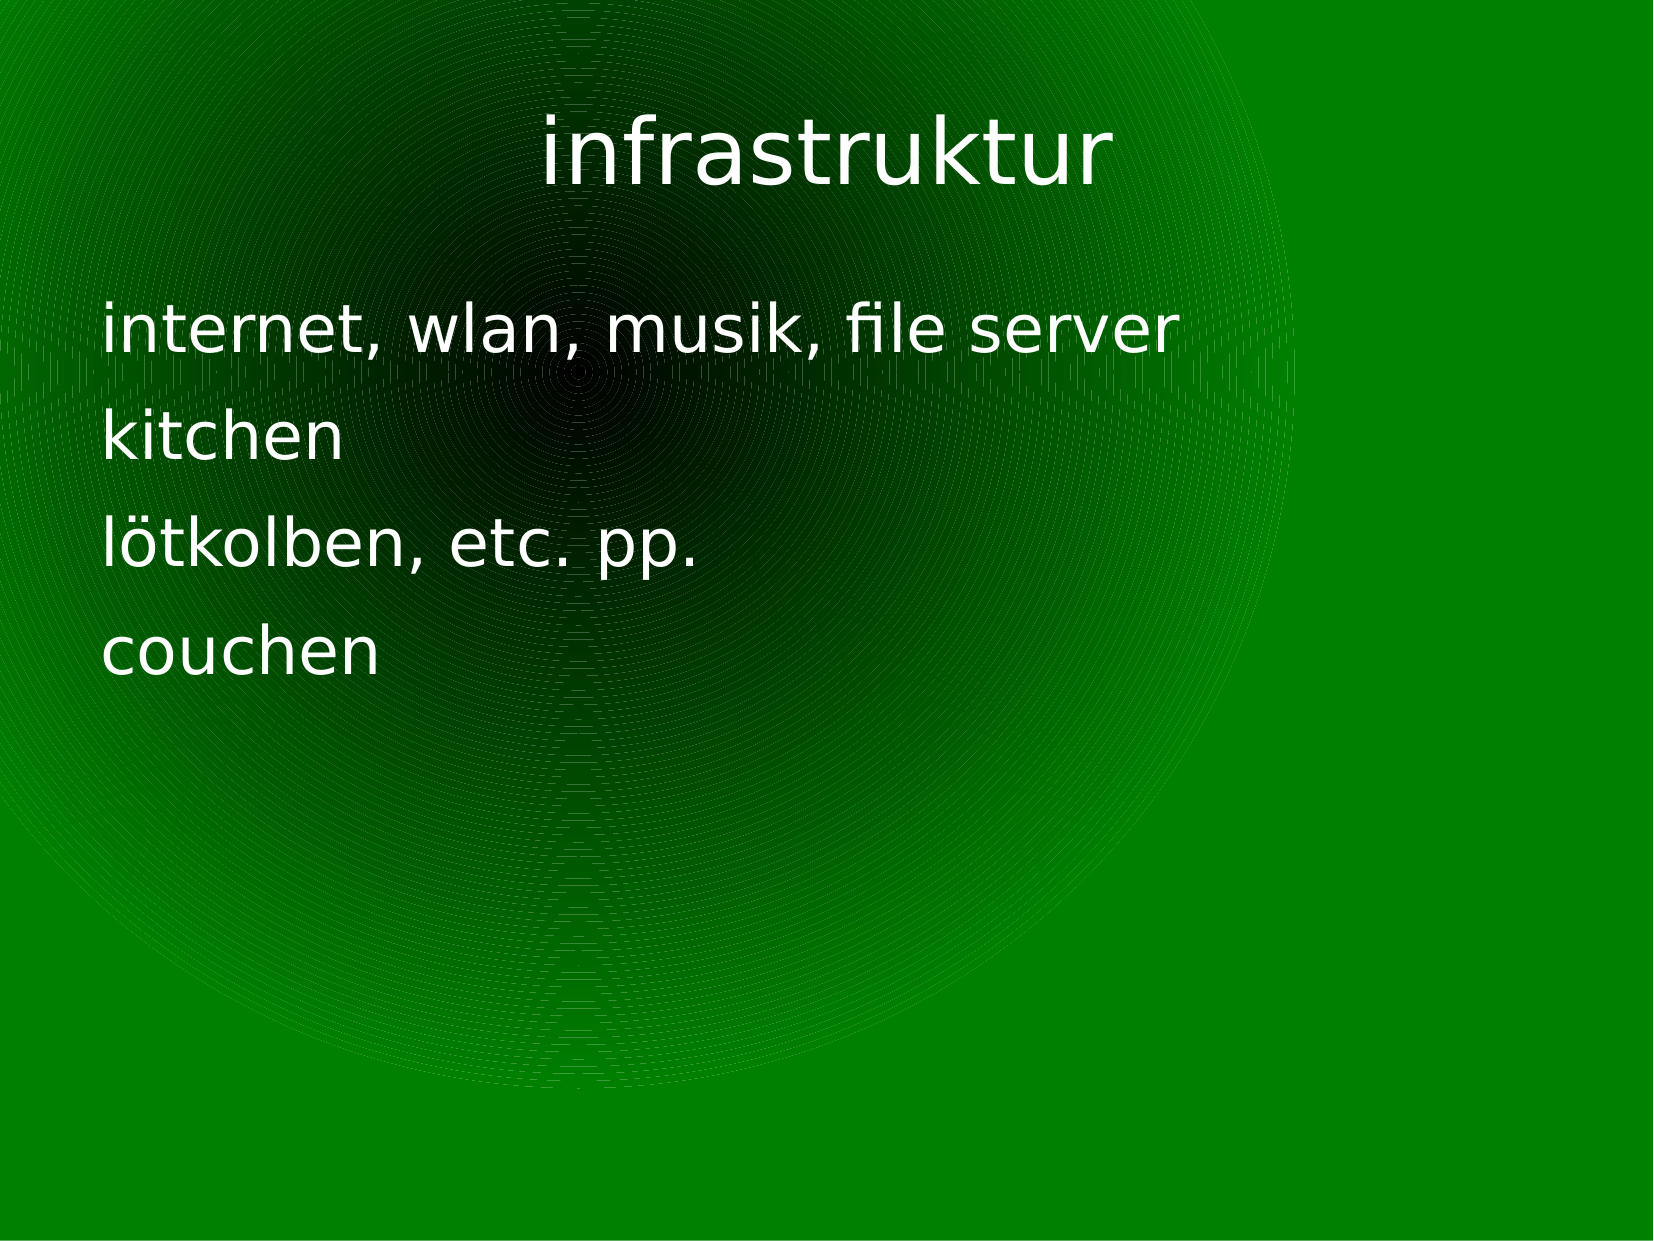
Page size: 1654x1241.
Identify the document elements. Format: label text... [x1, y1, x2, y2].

list internet, wlan, musik, file server kitchen lötkolben, etc. pp. couchen [82, 290, 1571, 1109]
title infrastruktur [82, 49, 1571, 257]
